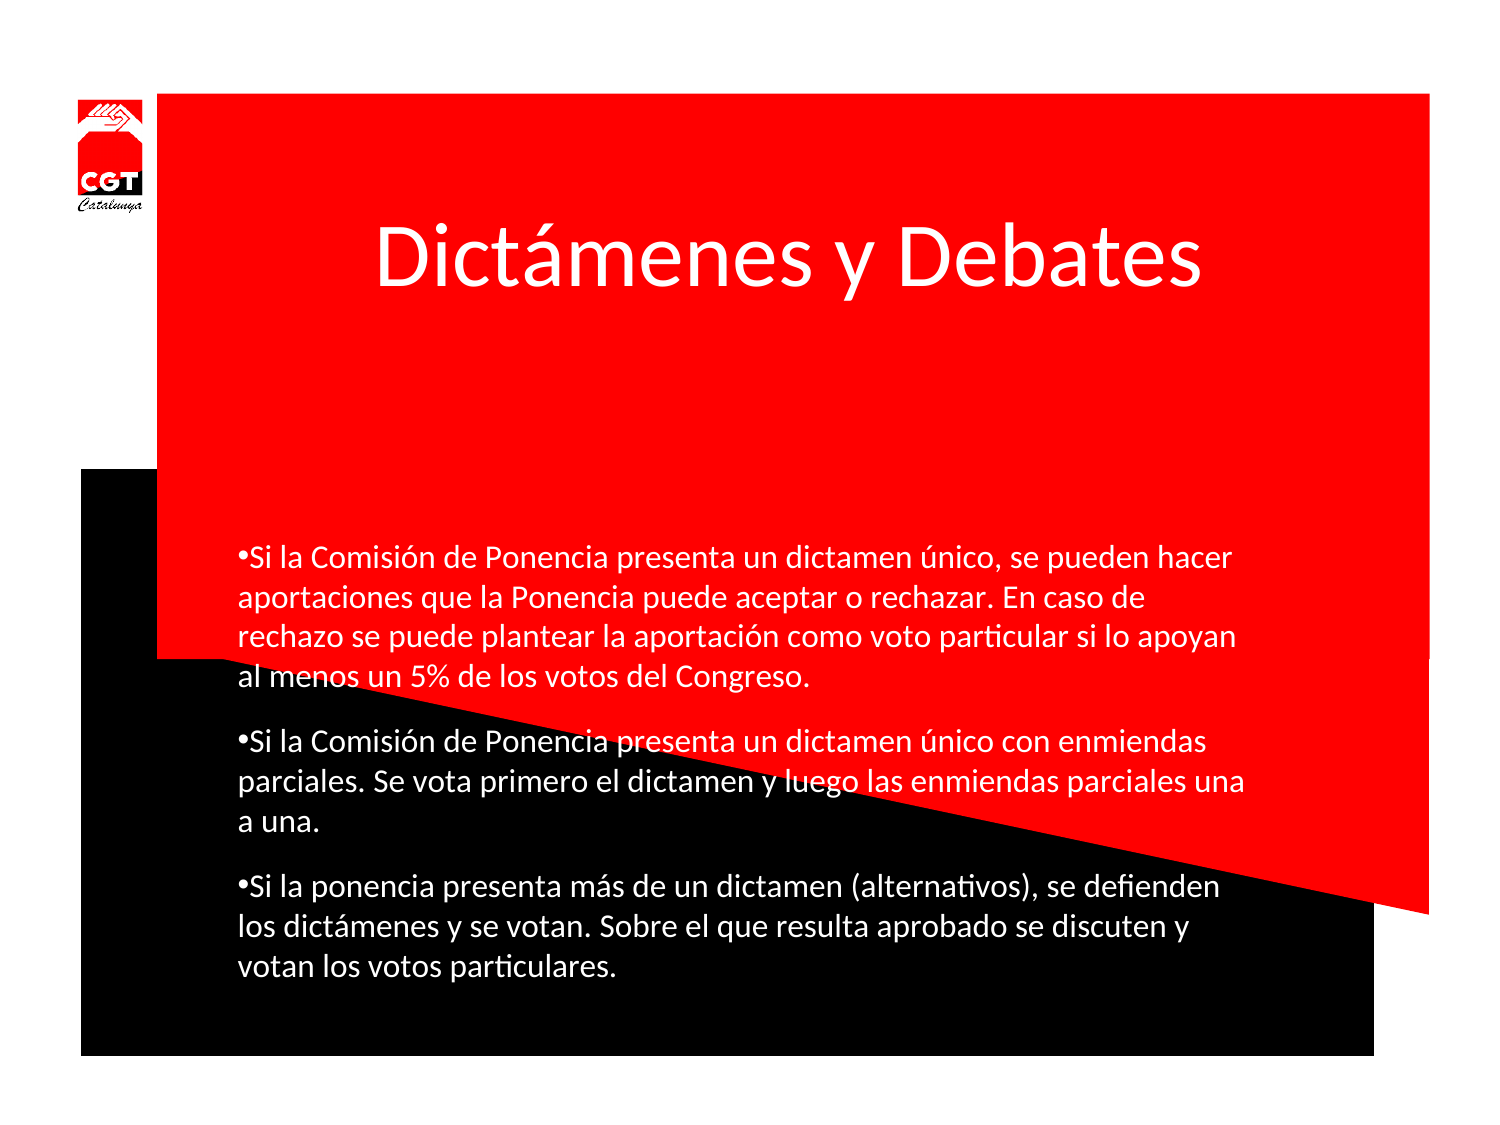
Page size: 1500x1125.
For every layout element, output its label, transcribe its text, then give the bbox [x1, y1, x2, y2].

title Dictámenes y Debates [152, 128, 1428, 370]
chart [70, 93, 153, 220]
text_box Si la Comisión de Ponencia presenta un dictamen único, se pueden hacer aportaciones que la Ponencia puede aceptar o rechazar. En caso de rechazo se puede plantear la aportación como voto particular si lo apoyan al menos un 5% de los votos del Congreso. Si la Comisión de Ponencia presenta un dictamen único con enmiendas parciales. Se vota primero el dictamen y luego las enmiendas parciales una a una. Si la ponencia presenta más de un dictamen (alternativos), se defienden los dictámenes y se votan. Sobre el que resulta aprobado se discuten y votan los votos particulares. [222, 527, 1273, 1008]
text_box [81, 93, 1430, 1055]
